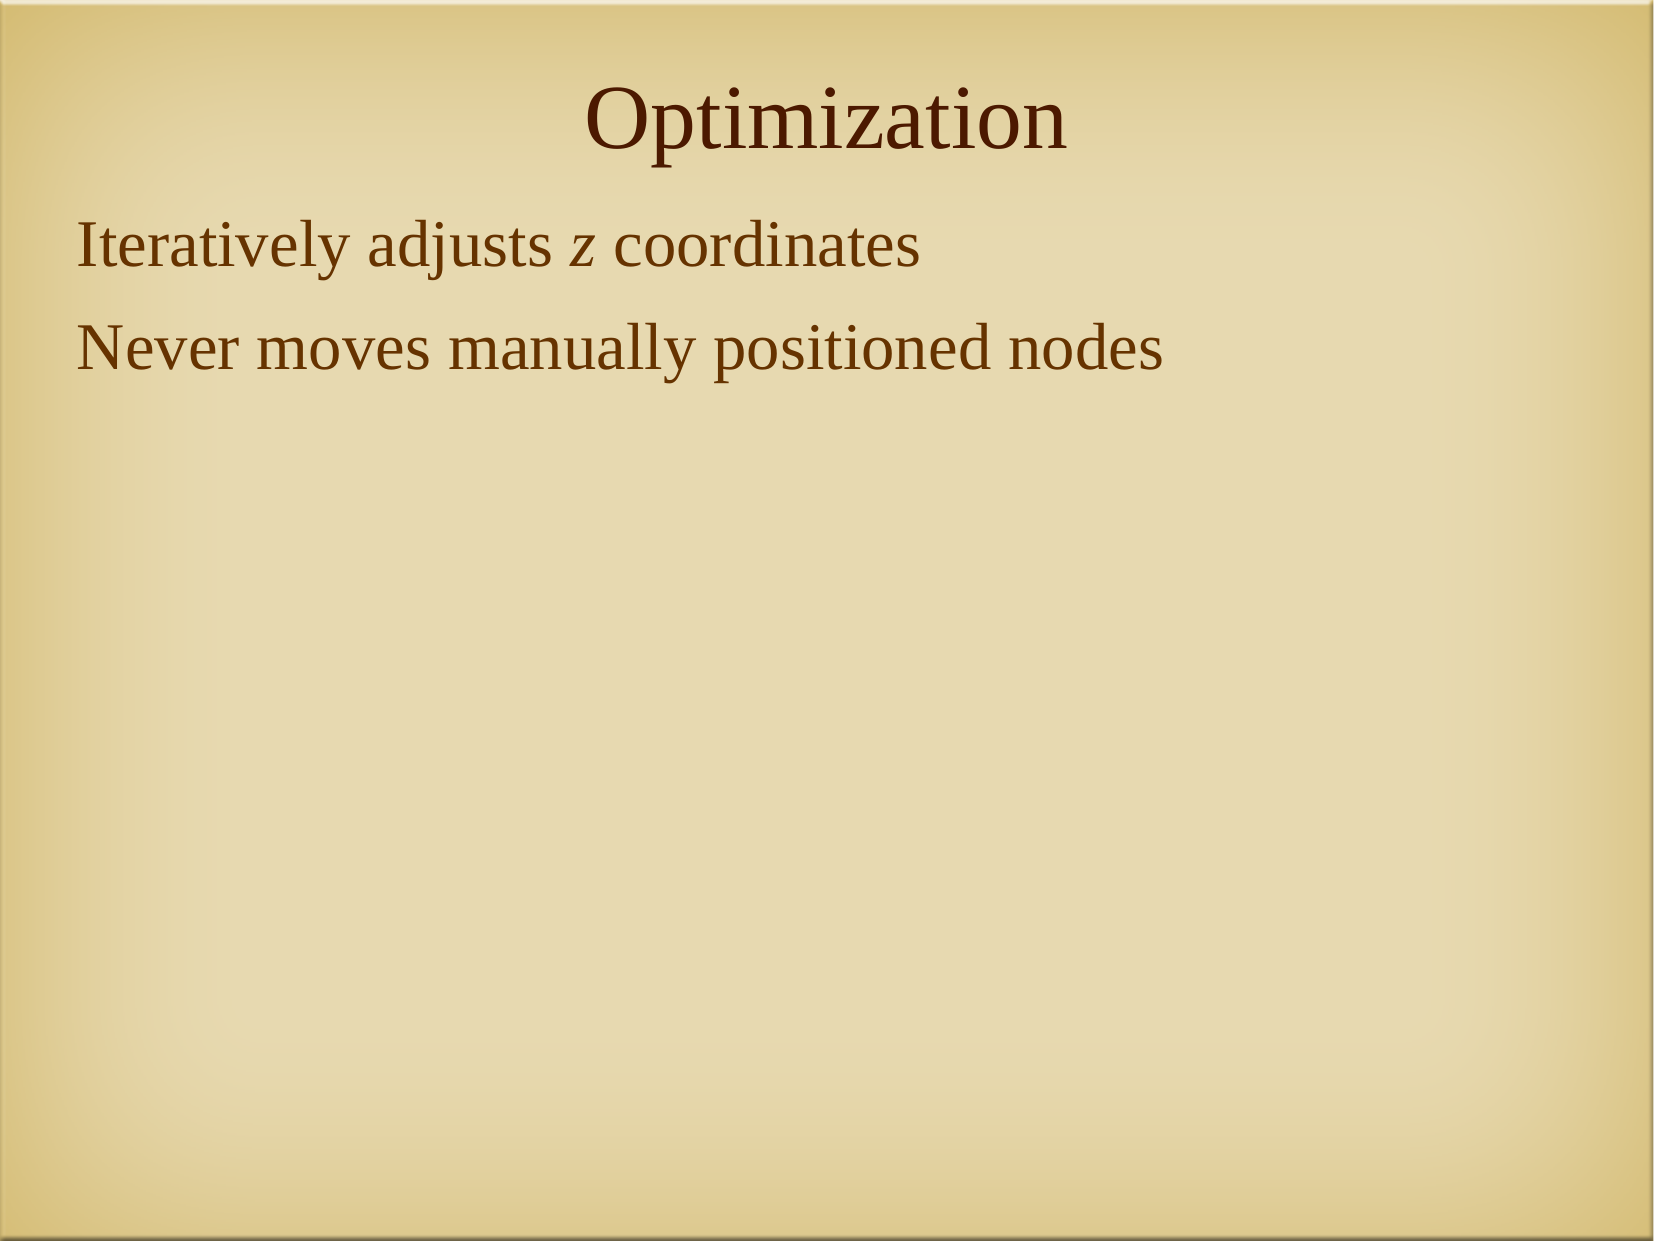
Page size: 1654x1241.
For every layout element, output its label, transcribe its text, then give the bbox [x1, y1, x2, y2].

picture [0, 0, 1654, 1241]
title Optimization [59, 58, 1595, 178]
list Iteratively adjusts z coordinates Never moves manually positioned nodes [59, 206, 1595, 1182]
